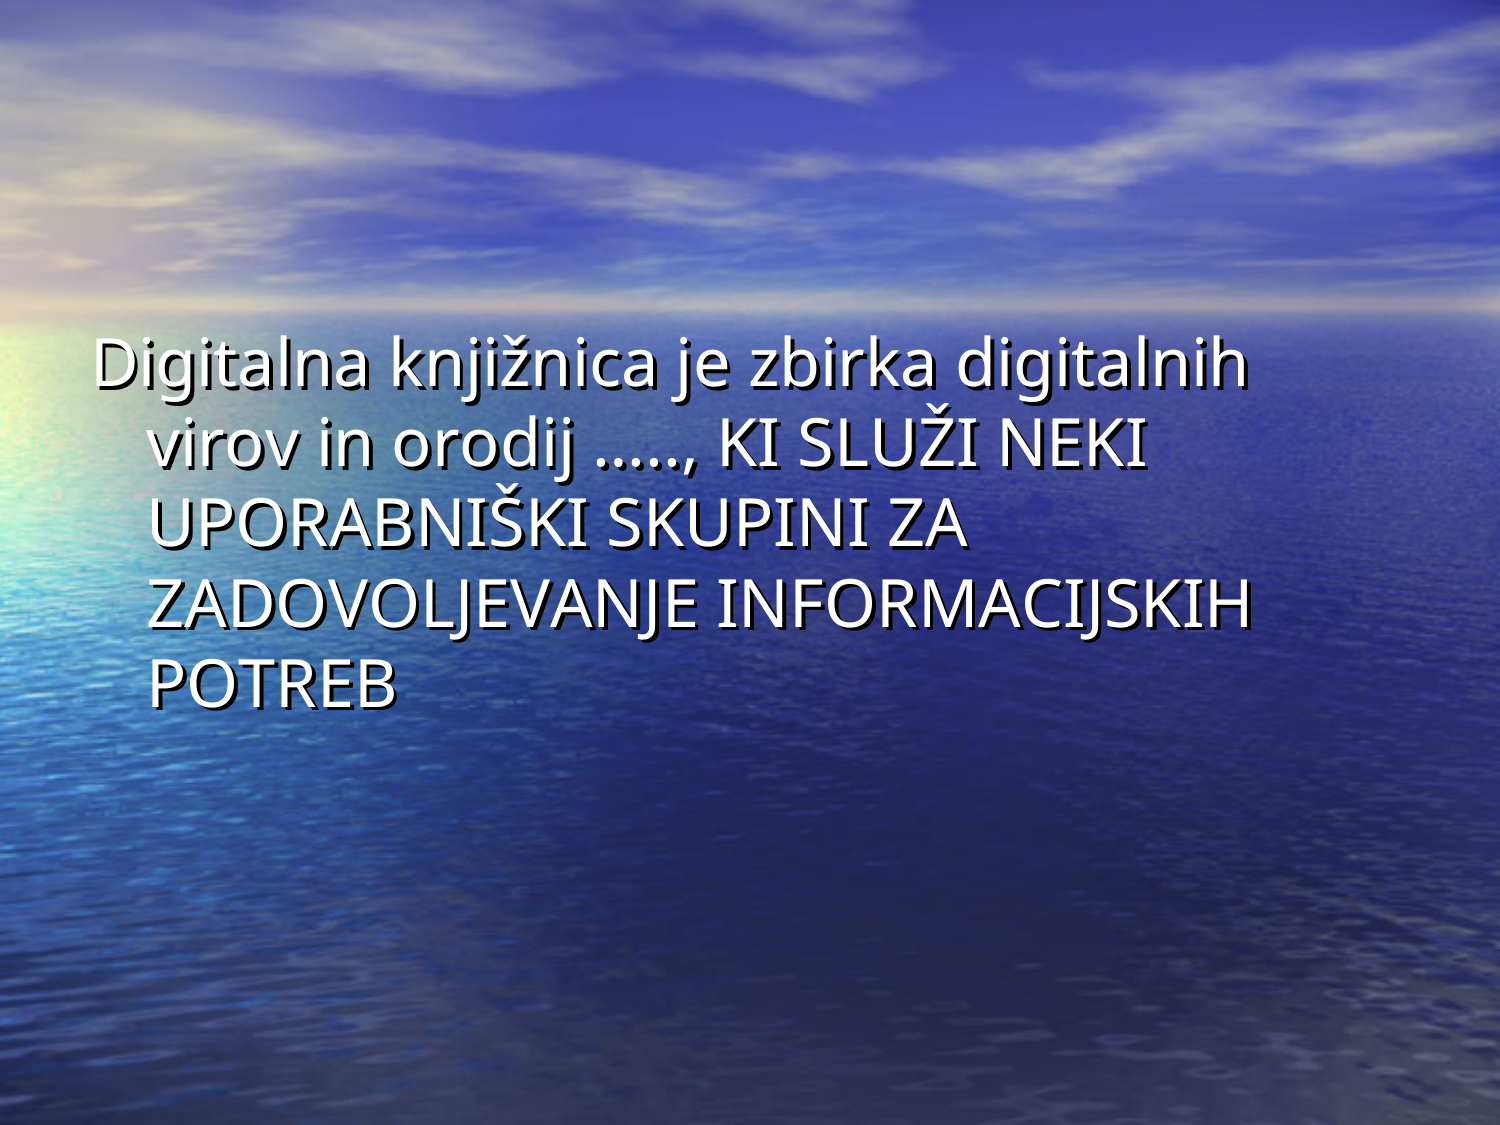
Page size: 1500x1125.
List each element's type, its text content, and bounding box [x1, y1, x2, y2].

list Digitalna knjižnica je zbirka digitalnih virov in orodij ….., KI SLUŽI NEKI UPORABNIŠKI SKUPINI ZA ZADOVOLJEVANJE INFORMACIJSKIH POTREB [75, 312, 1426, 988]
picture [0, 0, 1500, 1125]
title [75, 47, 1426, 276]
